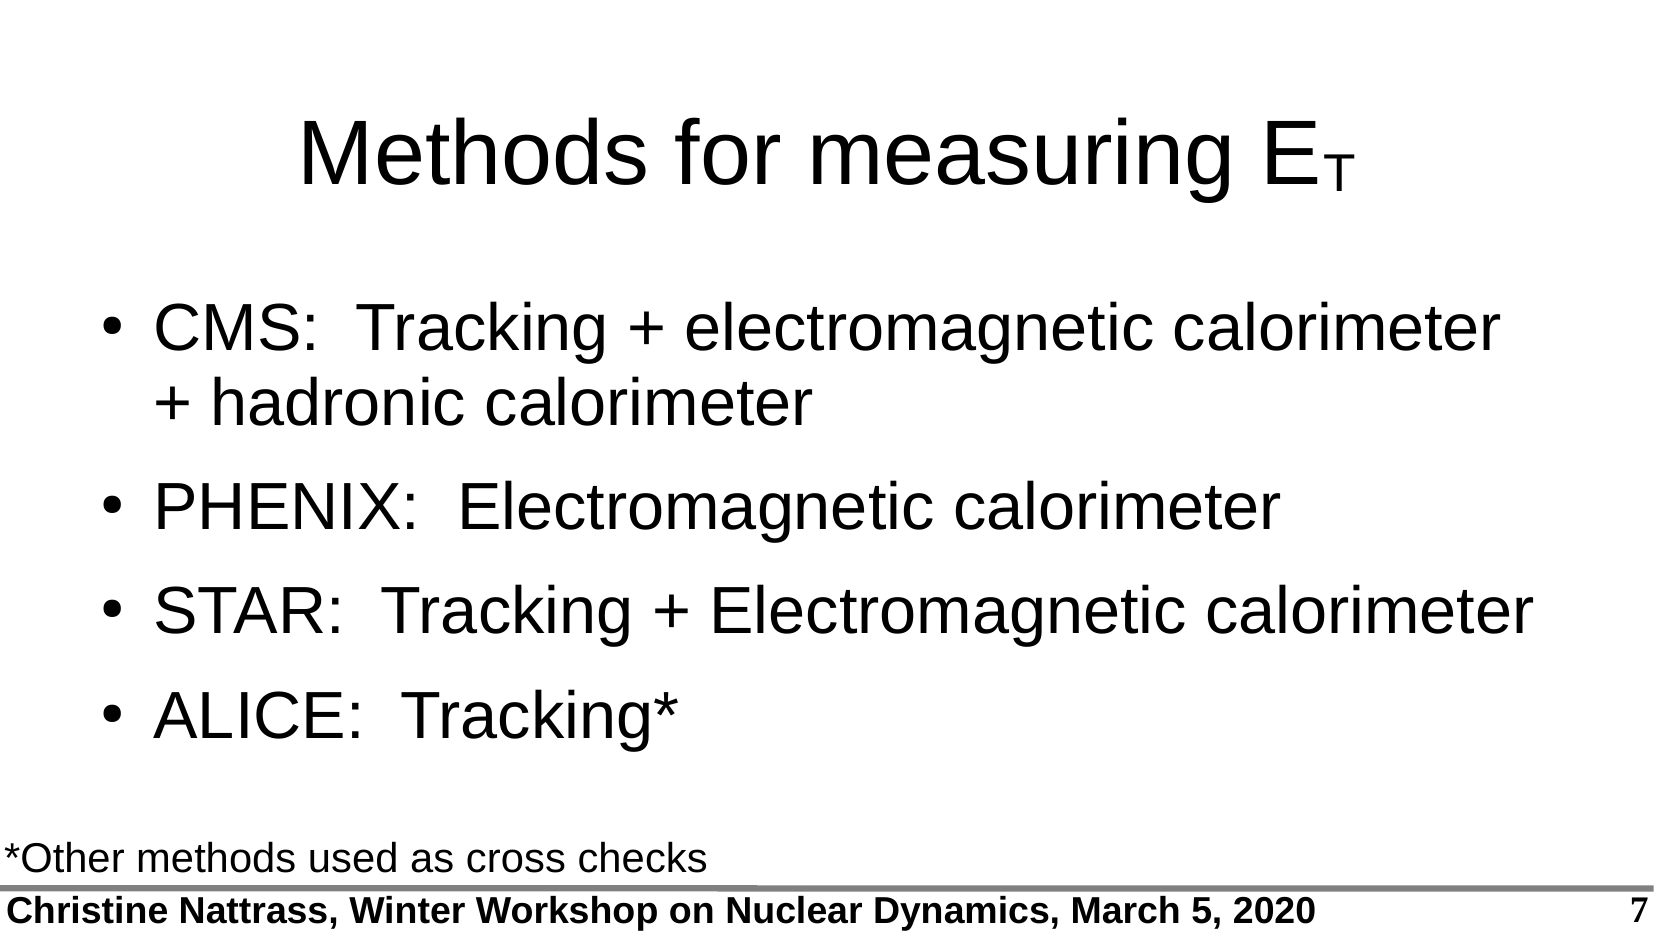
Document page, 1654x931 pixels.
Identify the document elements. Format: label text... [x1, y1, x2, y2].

text_box *Other methods used as cross checks [0, 834, 1329, 931]
list CMS: Tracking + electromagnetic calorimeter + hadronic calorimeter PHENIX: Electromagnetic calorimeter STAR: Tracking + Electromagnetic calorimeter ALICE: Tracking* [82, 290, 1538, 931]
title Methods for measuring ET [82, 49, 1571, 257]
